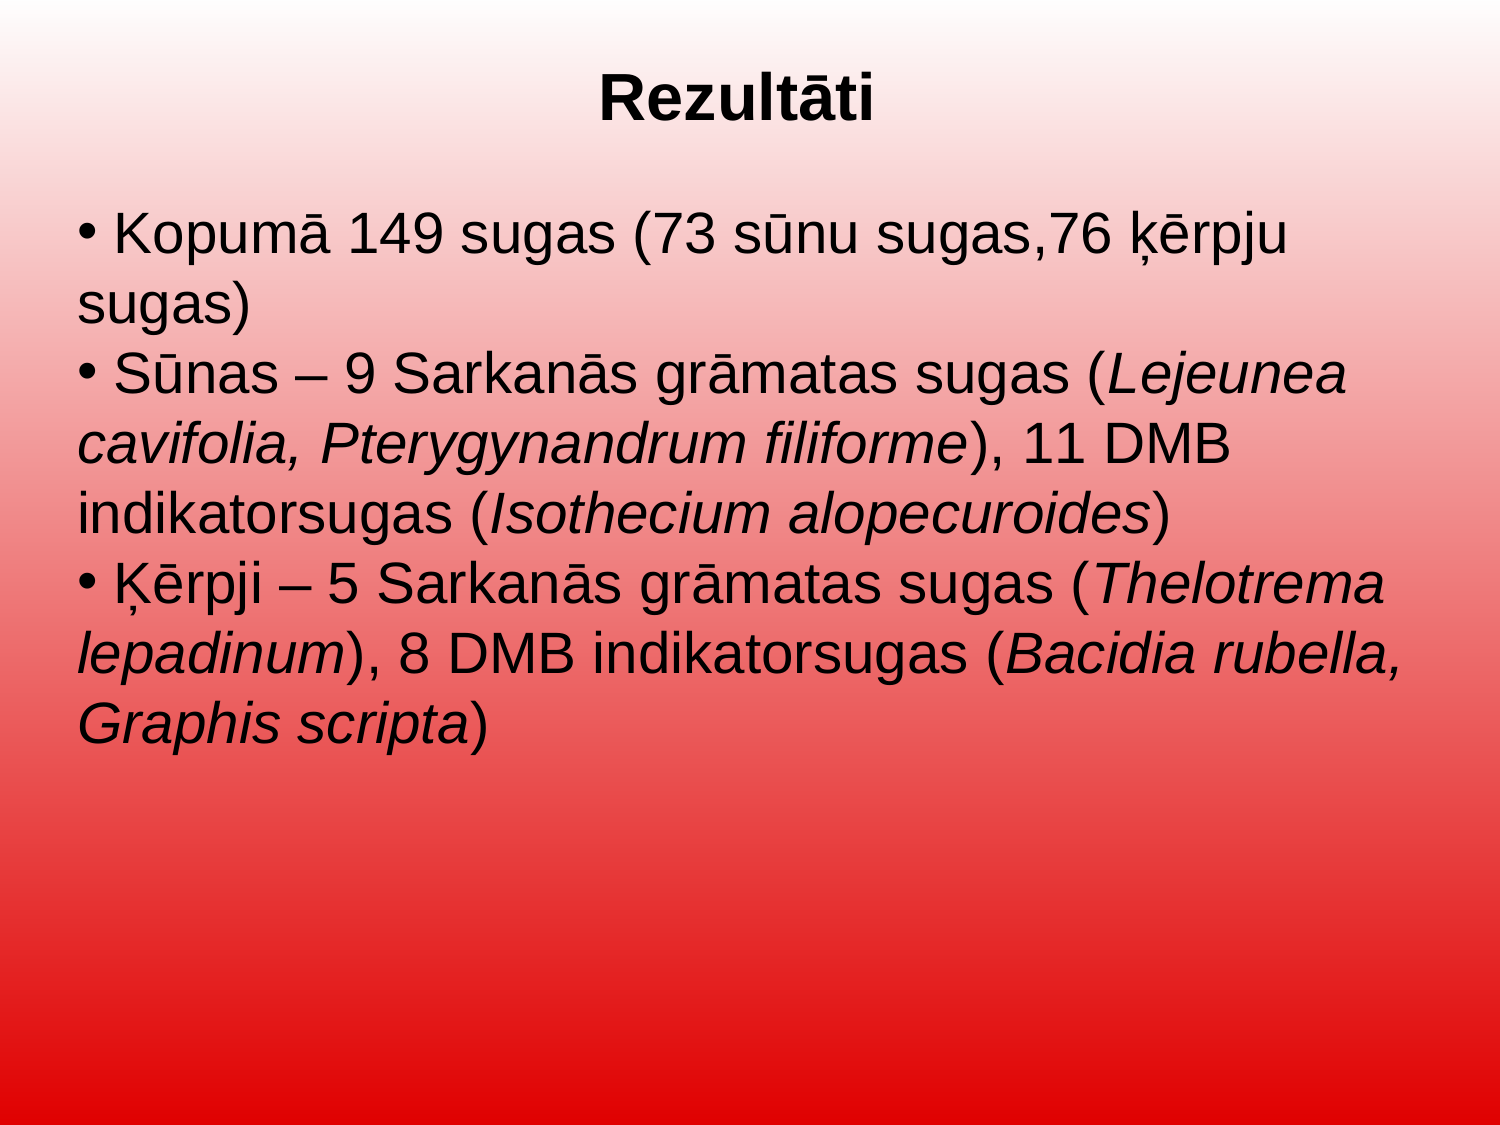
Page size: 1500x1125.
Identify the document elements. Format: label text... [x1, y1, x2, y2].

title Rezultāti [99, 0, 1375, 187]
text_box Kopumā 149 sugas (73 sūnu sugas,76 ķērpju sugas) Sūnas – 9 Sarkanās grāmatas sugas (Lejeunea cavifolia, Pterygynandrum filiforme), 11 DMB indikatorsugas (Isothecium alopecuroides) Ķērpji – 5 Sarkanās grāmatas sugas (Thelotrema lepadinum), 8 DMB indikatorsugas (Bacidia rubella, Graphis scripta) [62, 187, 1450, 833]
